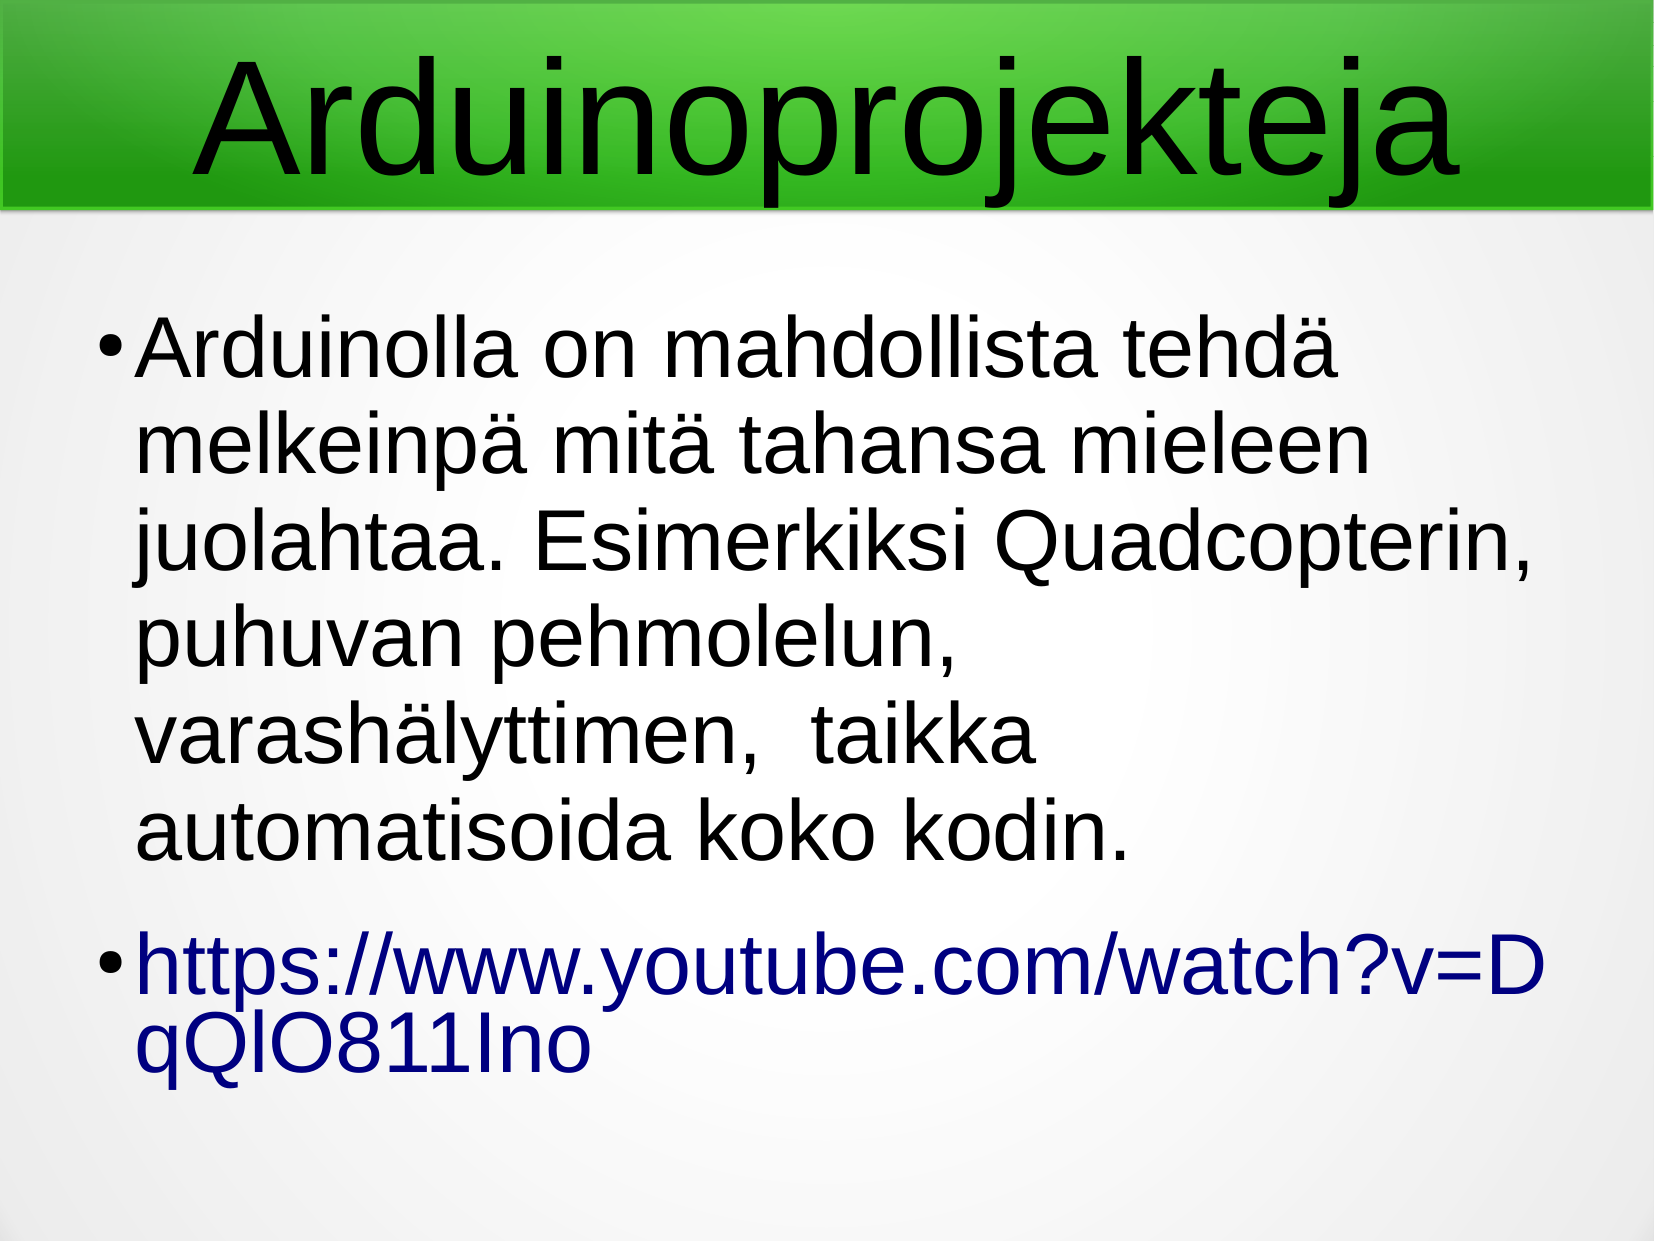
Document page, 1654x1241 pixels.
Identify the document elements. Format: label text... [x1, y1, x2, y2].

title Arduinoprojekteja [82, 26, 1571, 210]
list Arduinolla on mahdollista tehdä melkeinpä mitä tahansa mieleen juolahtaa. Esimerkiksi Quadcopterin, puhuvan pehmolelun, varashälyttimen, taikka automatisoida koko kodin. https://www.youtube.com/watch?v=DqQlO811Ino [82, 299, 1571, 1019]
